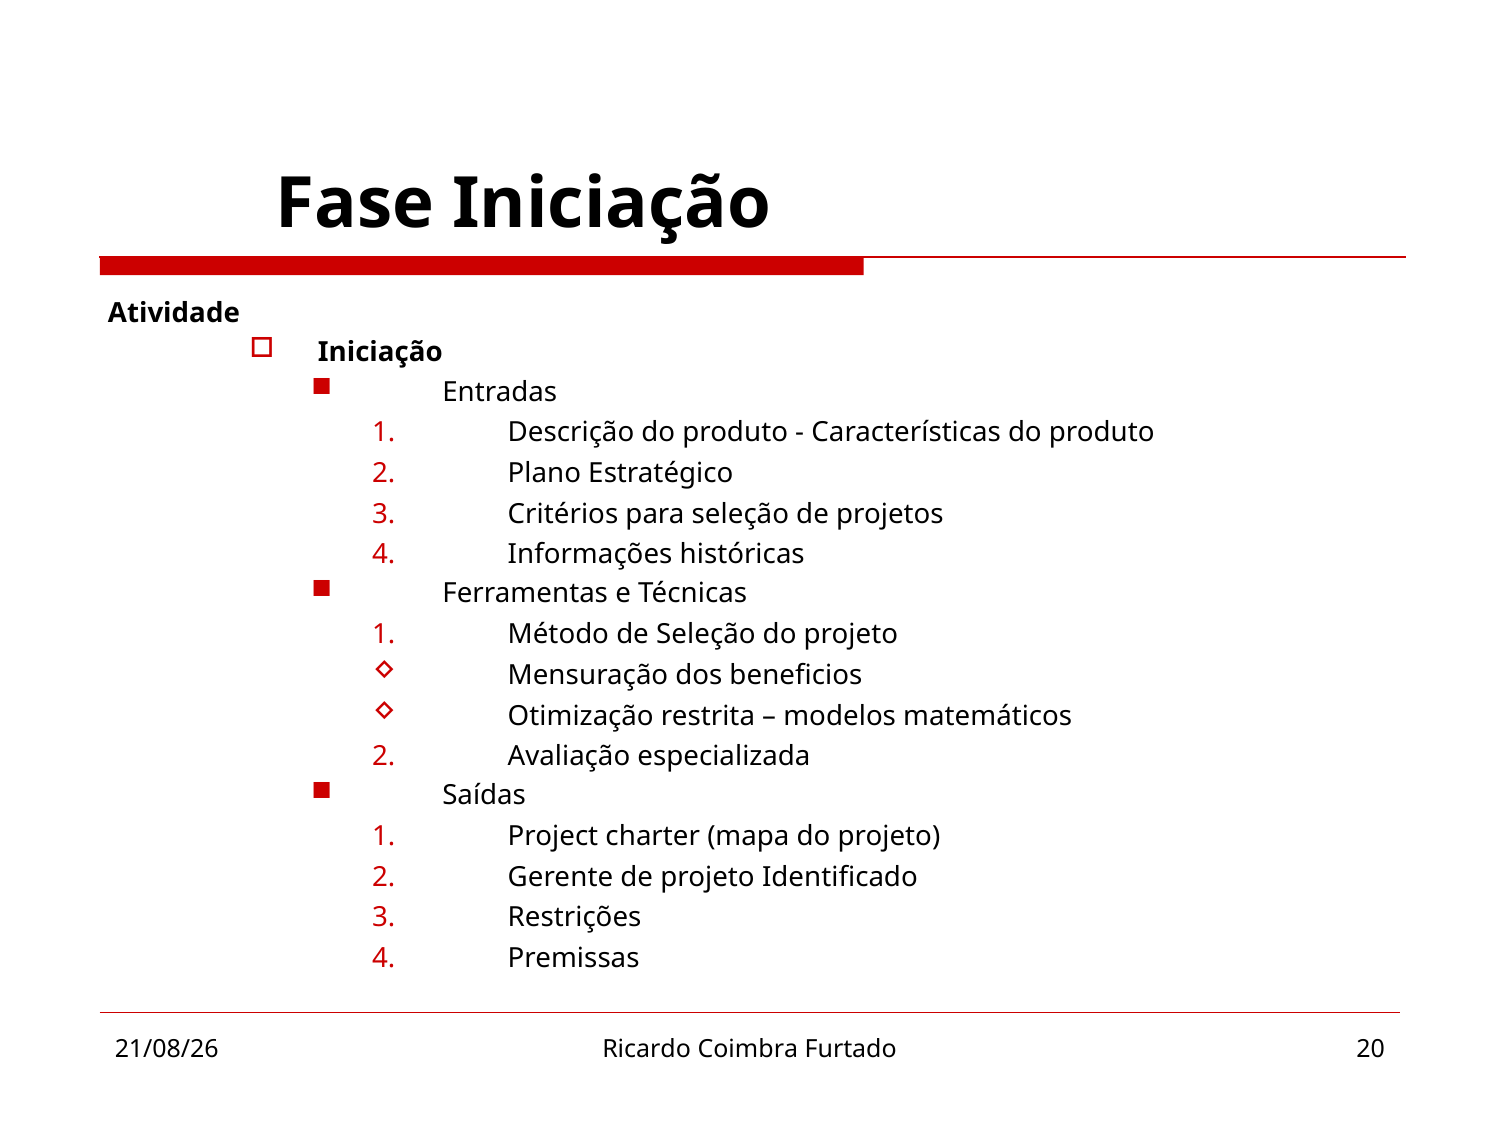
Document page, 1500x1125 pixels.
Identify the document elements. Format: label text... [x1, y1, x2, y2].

title Fase Iniciação [94, 50, 1407, 250]
list Atividade Iniciação Entradas Descrição do produto - Características do produto Plano Estratégico Critérios para seleção de projetos Informações históricas Ferramentas e Técnicas Método de Seleção do projeto Mensuração dos beneficios Otimização restrita – modelos matemáticos Avaliação especializada Saídas Project charter (mapa do projeto) Gerente de projeto Identificado Restrições Premissas [92, 287, 1406, 988]
text_box <number> [1074, 1024, 1400, 1103]
text_box 18/03/16 [99, 1024, 425, 1103]
text_box Ricardo Coimbra Furtado [512, 1024, 988, 1103]
